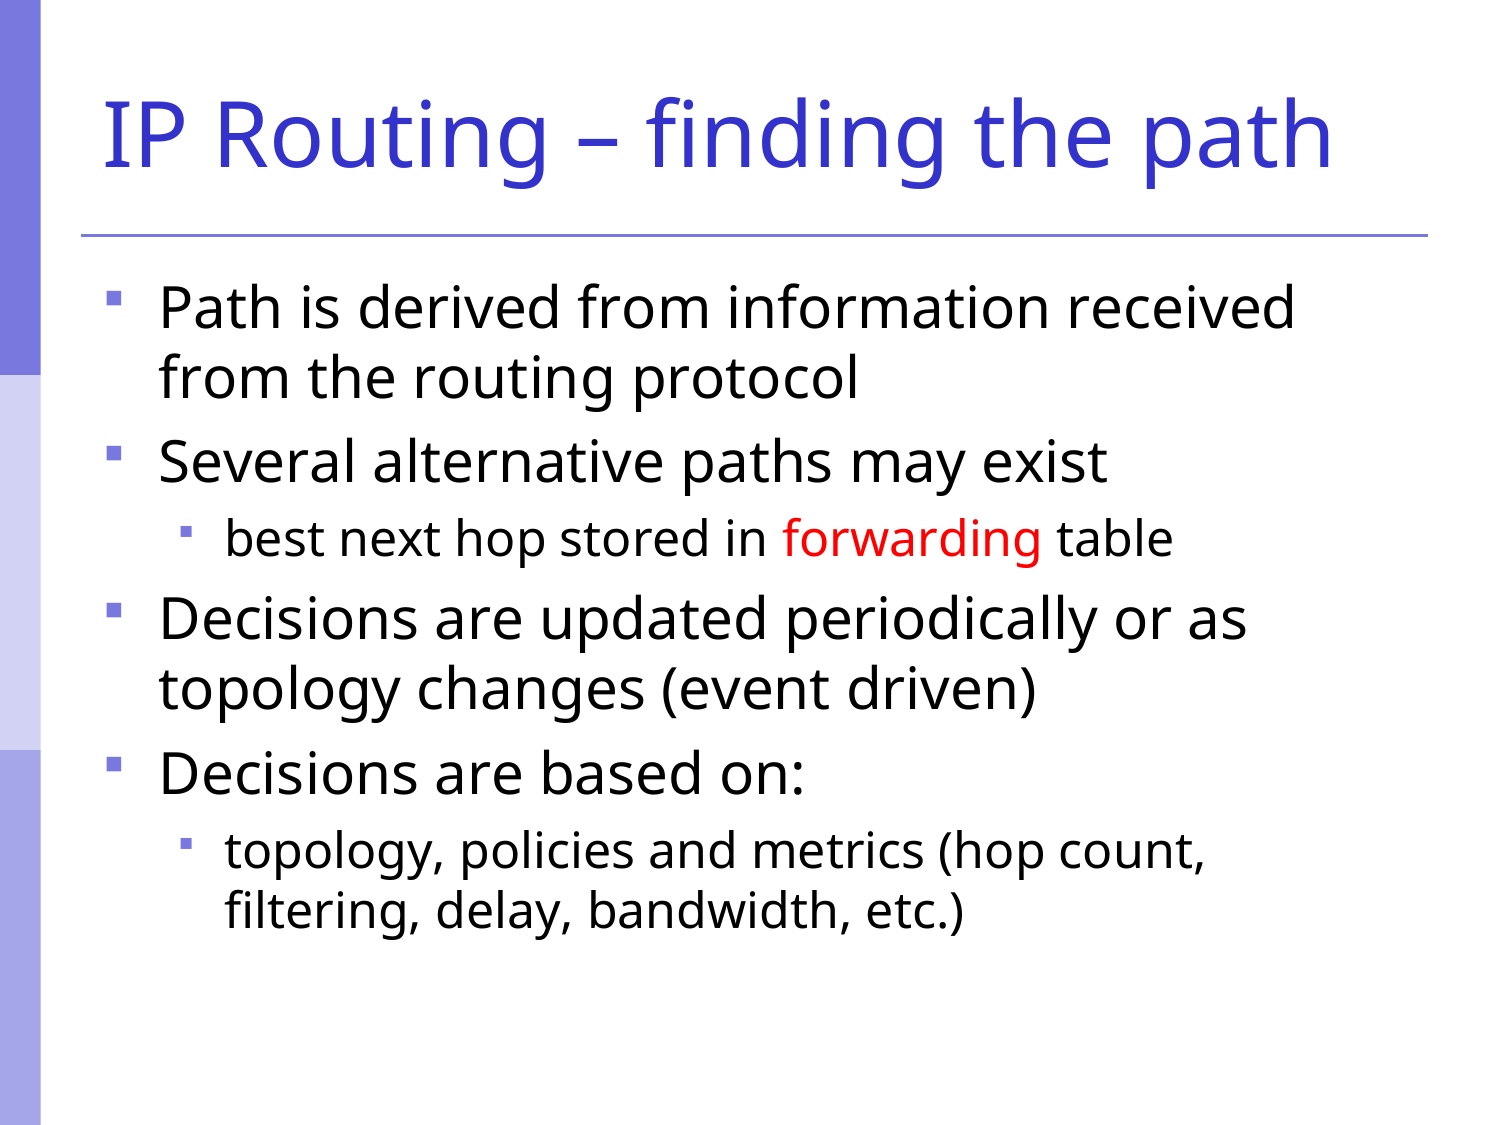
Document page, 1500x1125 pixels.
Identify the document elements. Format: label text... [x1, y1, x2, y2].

title IP Routing – finding the path [87, 37, 1363, 225]
list Path is derived from information received from the routing protocol Several alternative paths may exist best next hop stored in forwarding table Decisions are updated periodically or as topology changes (event driven) Decisions are based on: topology, policies and metrics (hop count, filtering, delay, bandwidth, etc.) [87, 262, 1363, 1026]
